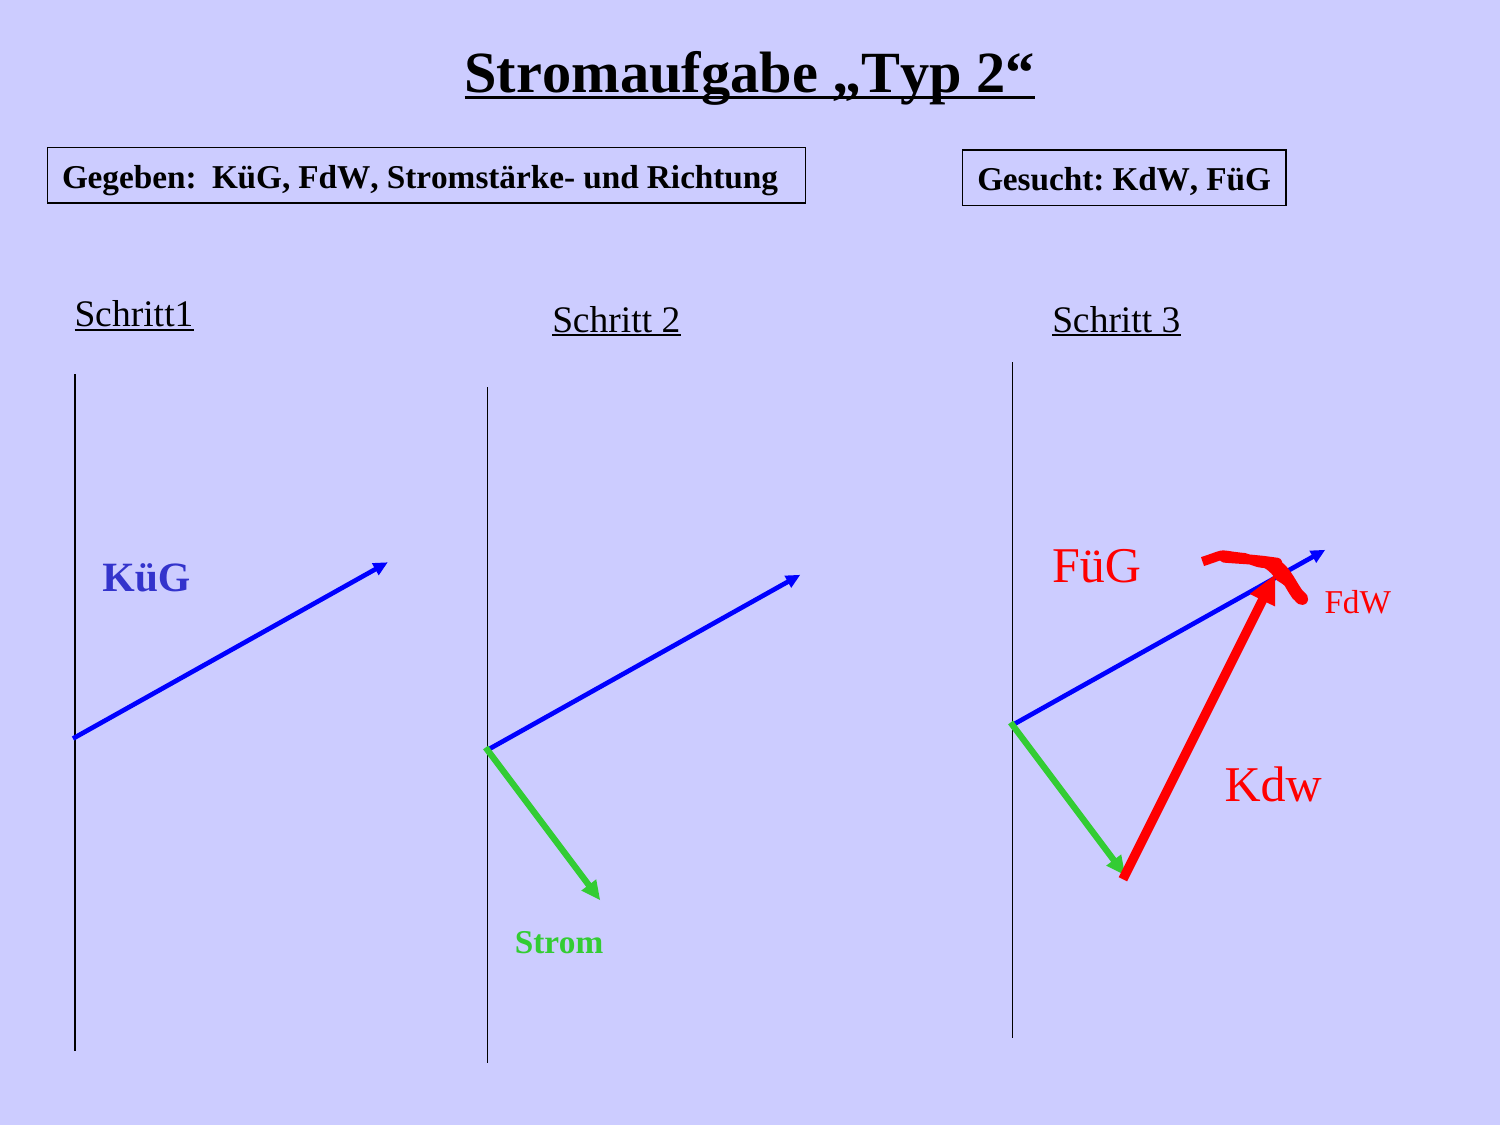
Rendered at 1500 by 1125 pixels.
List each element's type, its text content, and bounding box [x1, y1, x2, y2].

text_box Schritt 2 [537, 286, 696, 348]
text_box FüG [1037, 524, 1156, 601]
text_box Gesucht: KdW, FüG [962, 149, 1287, 206]
text_box Schritt 3 [1037, 286, 1196, 348]
text_box FdW [1309, 572, 1407, 628]
text_box Strom [499, 912, 619, 968]
text_box Gegeben: KüG, FdW, Stromstärke- und Richtung [47, 147, 806, 203]
text_box KüG [87, 542, 206, 608]
text_box Schritt1 [59, 281, 209, 342]
title Stromaufgabe „Typ 2“ [112, 24, 1388, 113]
text_box Kdw [1209, 744, 1337, 820]
